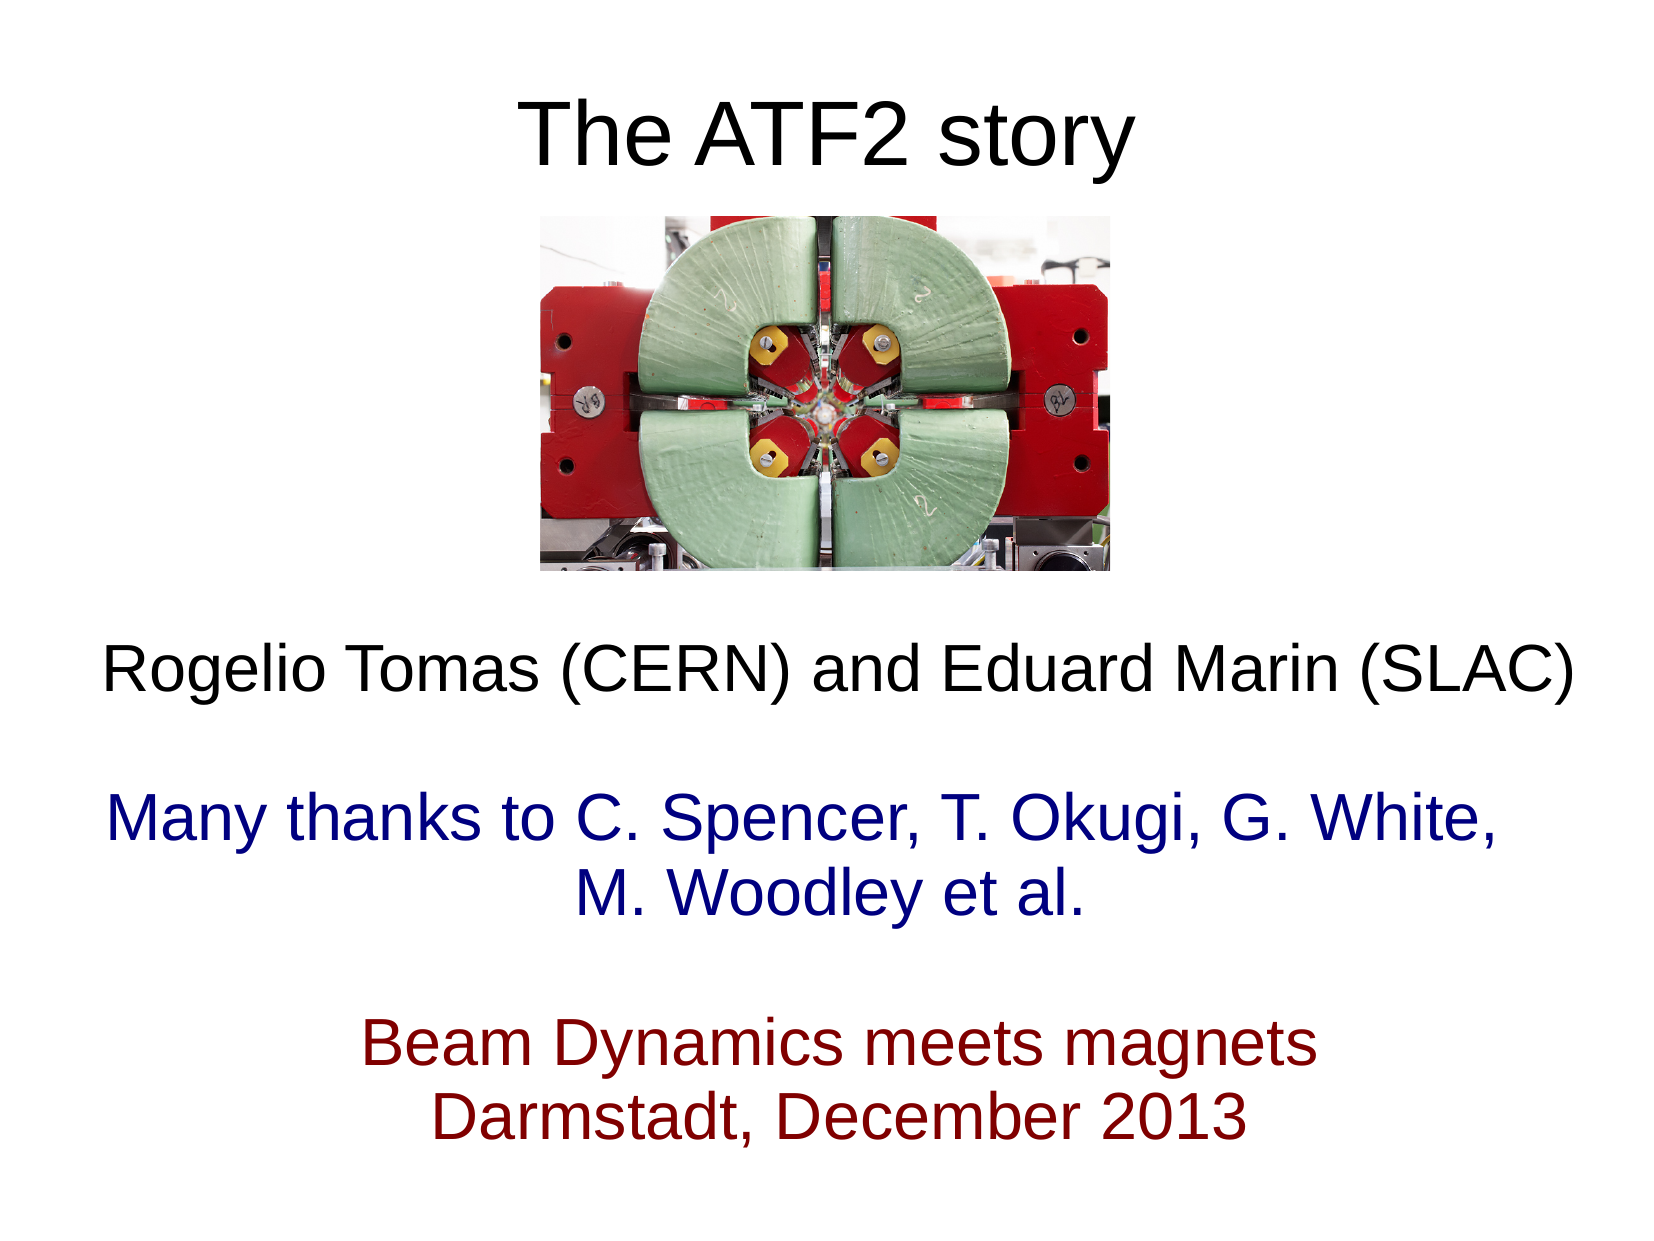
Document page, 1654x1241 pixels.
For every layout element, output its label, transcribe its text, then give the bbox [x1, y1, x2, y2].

subtitle Rogelio Tomas (CERN) and Eduard Marin (SLAC) Many thanks to C. Spencer, T. Okugi, G. White, M. Woodley et al. Beam Dynamics meets magnets Darmstadt, December 2013 [60, 600, 1621, 1186]
picture [540, 216, 1111, 571]
title The ATF2 story [82, 30, 1571, 238]
